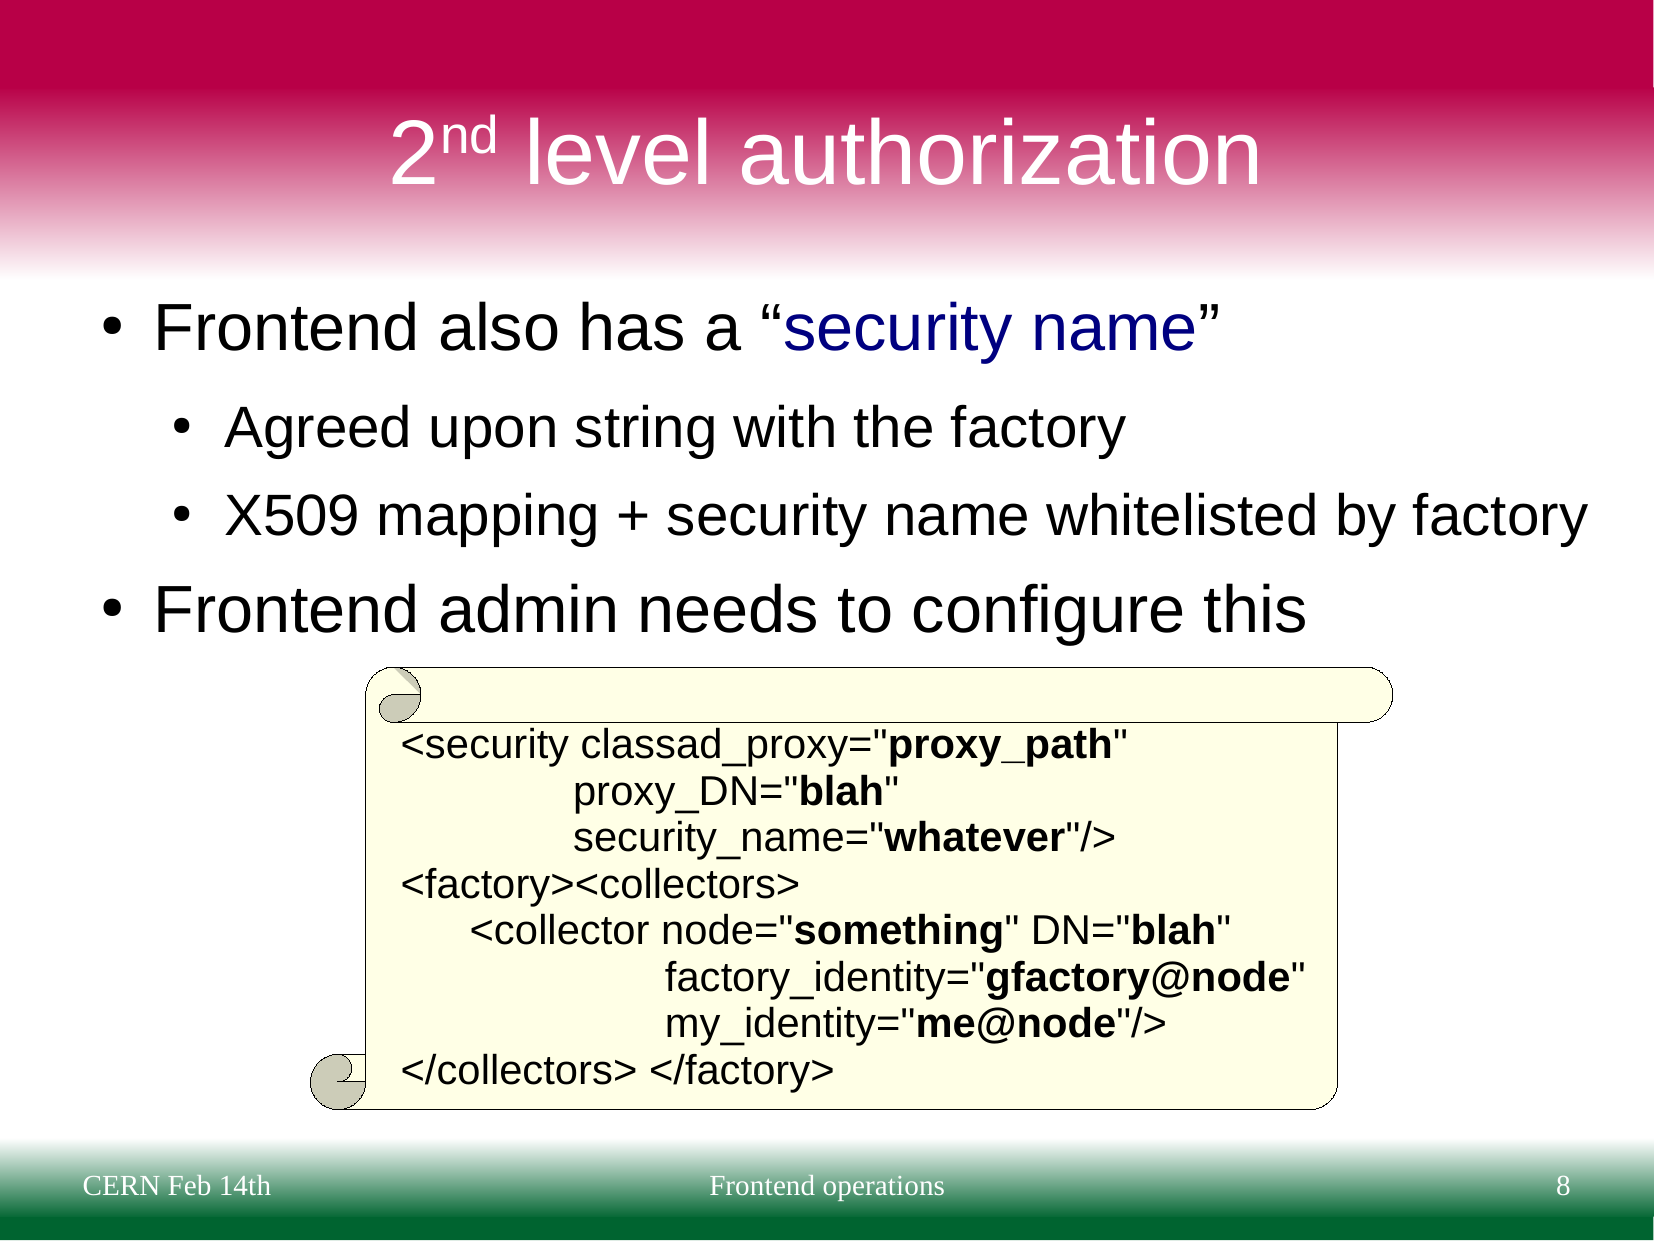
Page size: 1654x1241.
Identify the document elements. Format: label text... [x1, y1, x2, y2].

title 2nd level authorization [82, 56, 1571, 250]
text_box <security classad_proxy="proxy_path" proxy_DN="blah" security_name="whatever"/> <factory><collectors> <collector node="something" DN="blah" factory_identity="gfactory@node" my_identity="me@node"/> </collectors> </factory> [385, 713, 1364, 1101]
list Frontend also has a “security name” Agreed upon string with the factory X509 mapping + security name whitelisted by factory Frontend admin needs to configure this [82, 290, 1628, 1109]
text_box [310, 667, 1393, 1110]
